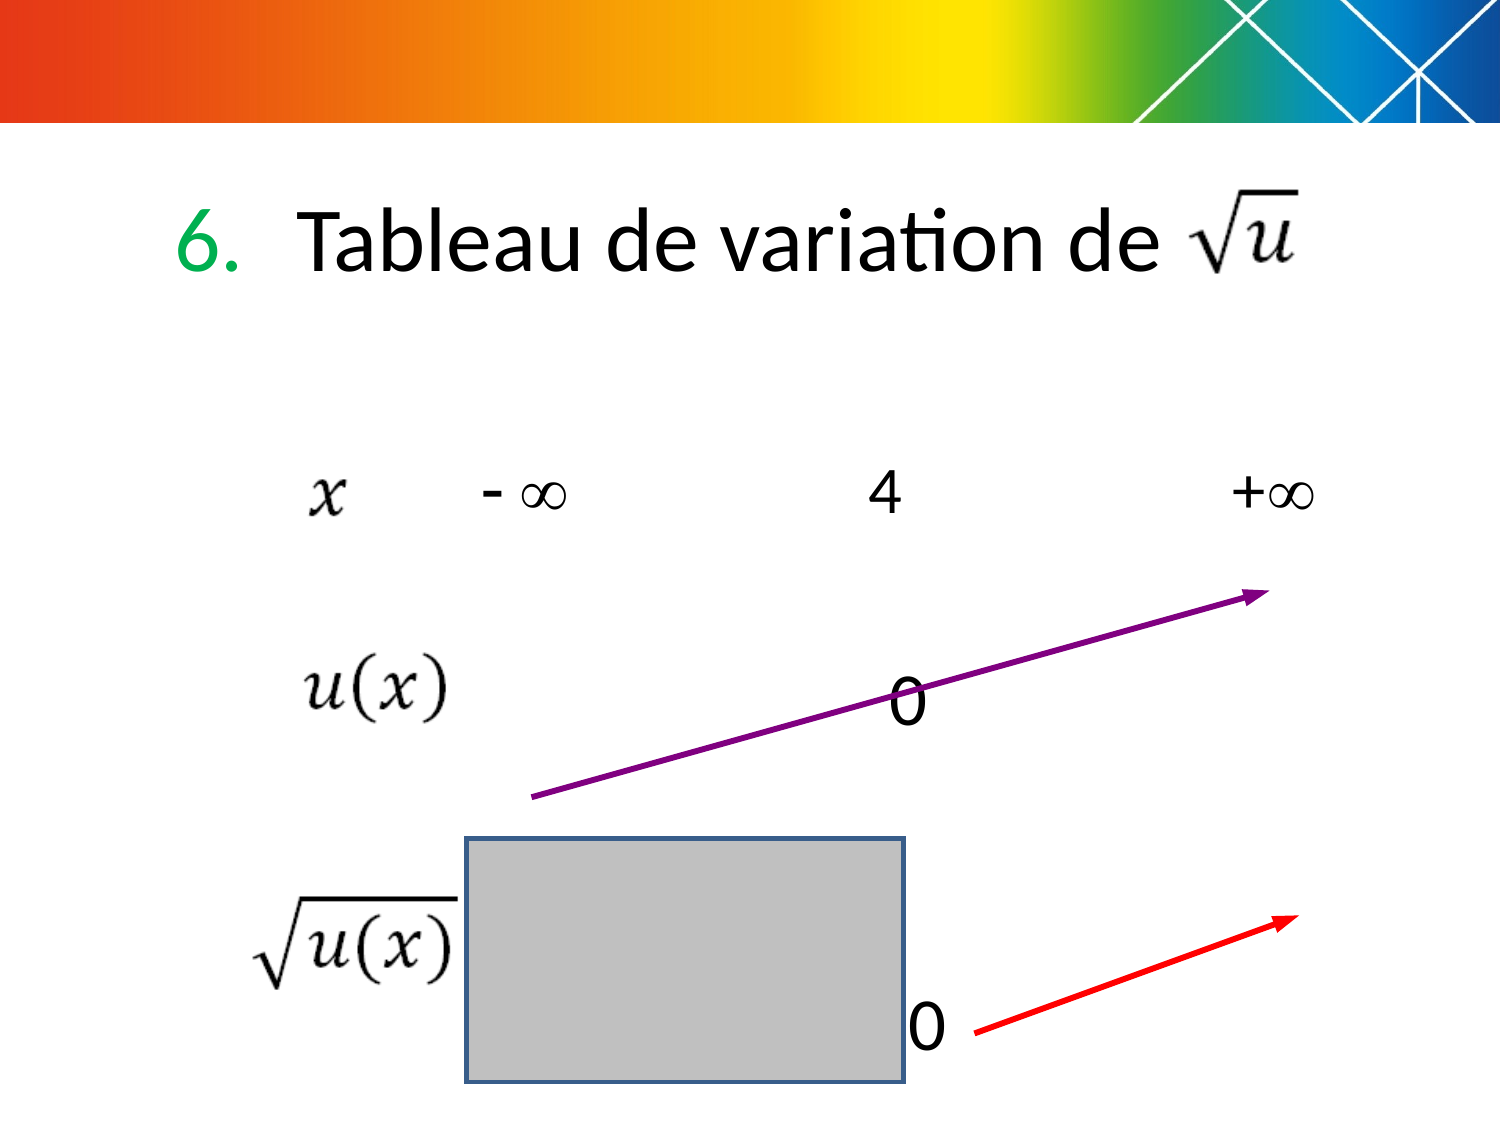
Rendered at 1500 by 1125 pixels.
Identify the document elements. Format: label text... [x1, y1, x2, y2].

picture [289, 467, 360, 529]
table_cell 0 [467, 553, 1372, 838]
table_cell [242, 838, 466, 1083]
picture [1175, 172, 1324, 303]
picture [0, 0, 1359, 123]
text_box [466, 838, 904, 1083]
table_header [242, 421, 467, 553]
title Tableau de variation de [159, 163, 1425, 305]
table_header   4 + [467, 421, 1372, 553]
table_cell 0 [904, 838, 1372, 1083]
table_cell [242, 553, 467, 838]
picture [1340, 0, 1500, 123]
